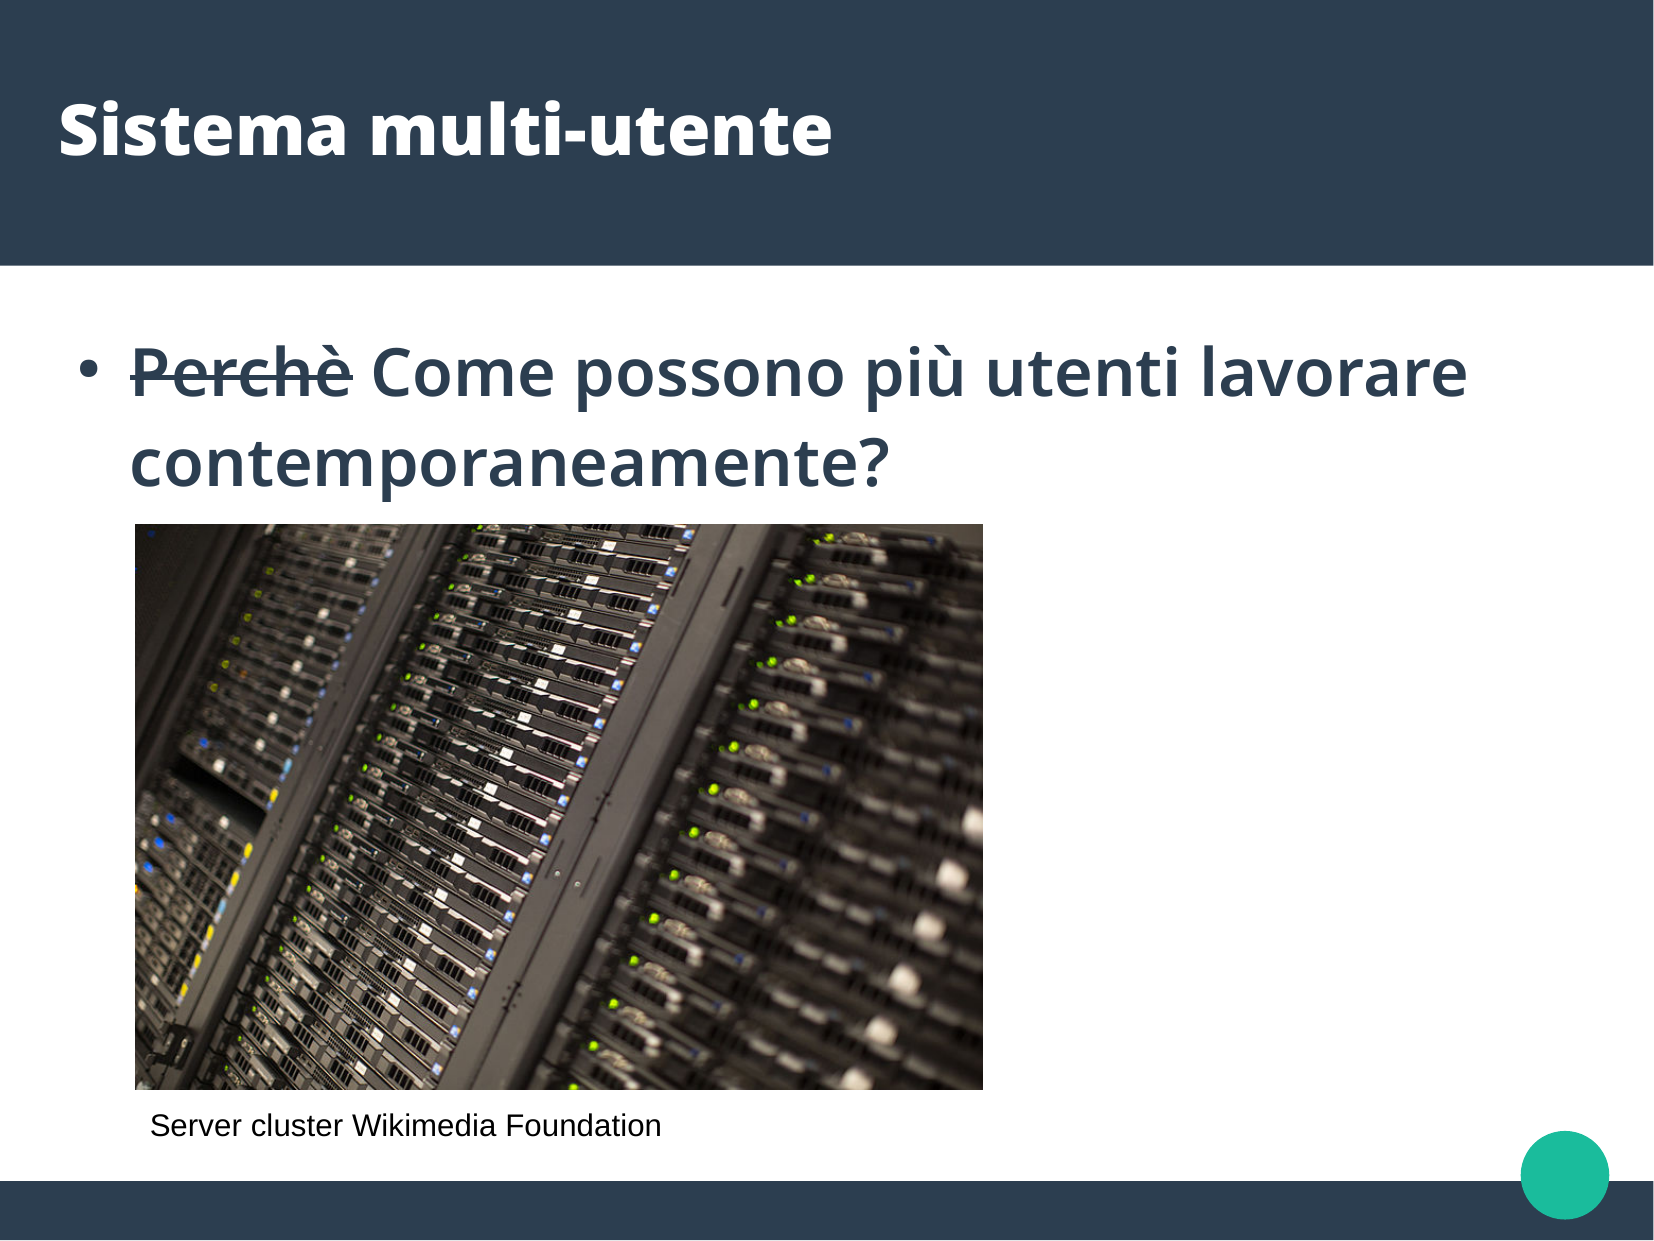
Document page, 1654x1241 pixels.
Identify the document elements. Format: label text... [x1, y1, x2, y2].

title Sistema multi-utente [59, 49, 1595, 207]
picture [135, 524, 983, 1090]
list Perchè Come possono più utenti lavorare contemporaneamente? [59, 324, 1595, 1152]
text_box Server cluster Wikimedia Foundation [135, 1101, 706, 1152]
